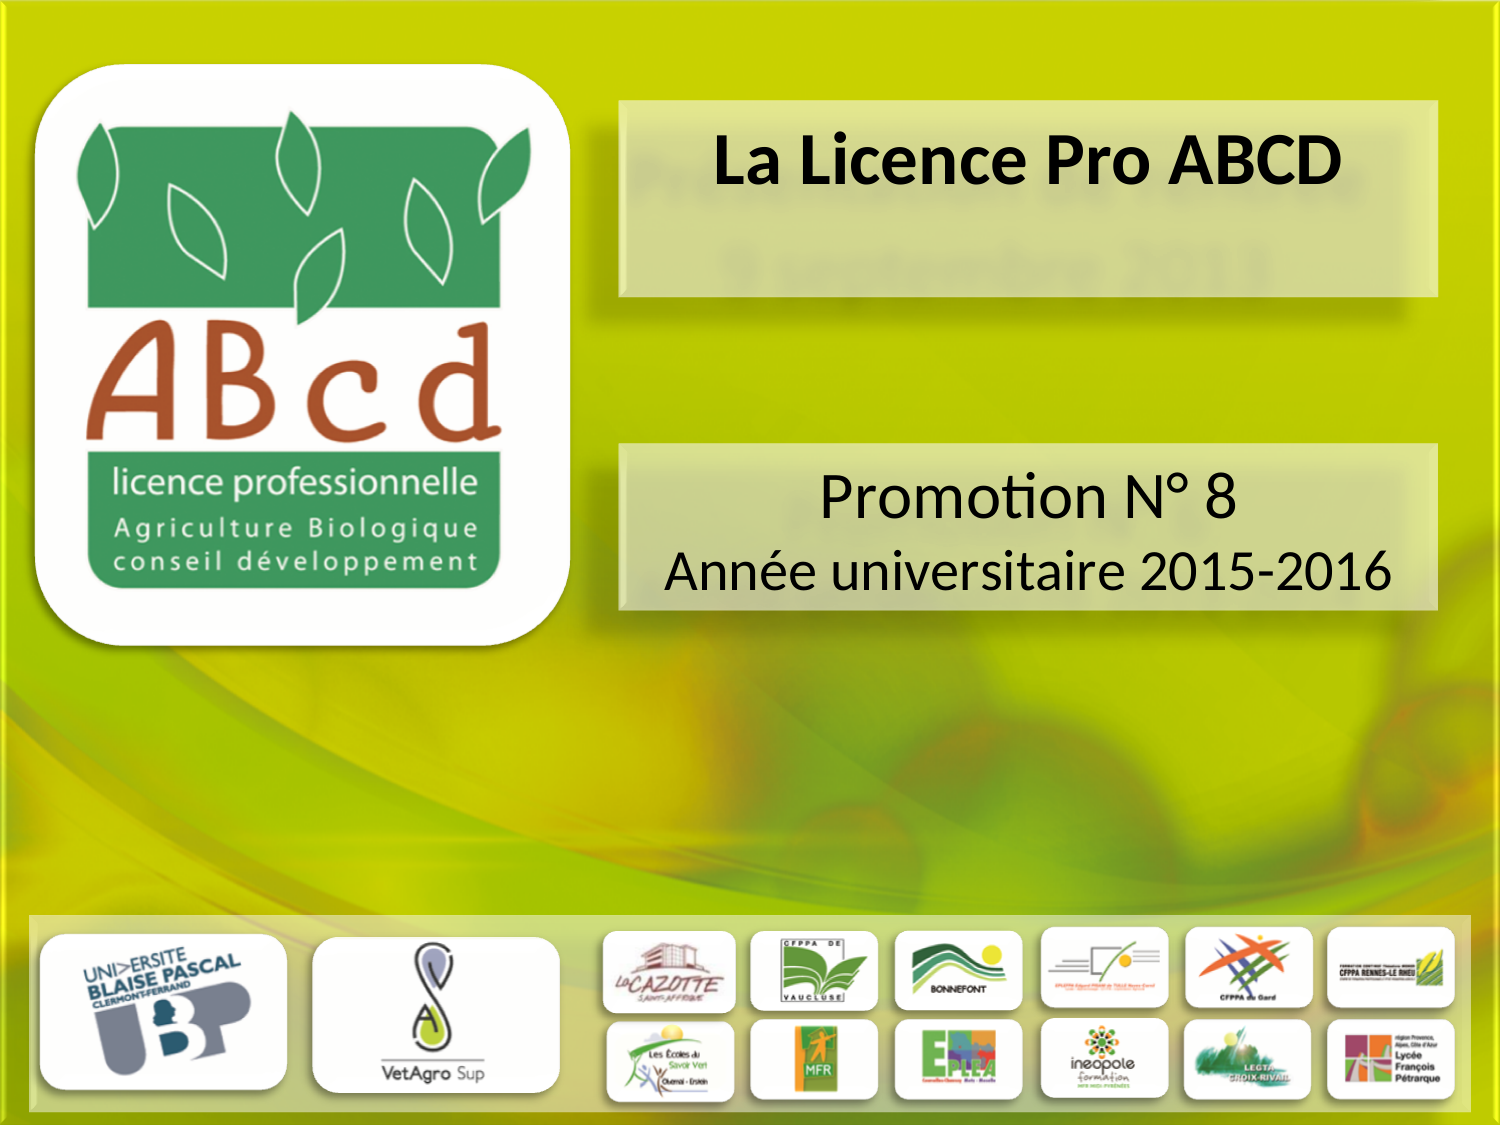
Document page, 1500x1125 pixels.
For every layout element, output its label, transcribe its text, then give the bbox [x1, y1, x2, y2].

picture [0, 0, 1500, 1125]
text_box Promotion N° 8 Année universitaire 2015-2016 [620, 444, 1439, 610]
text_box La Licence Pro ABCD [620, 101, 1439, 298]
